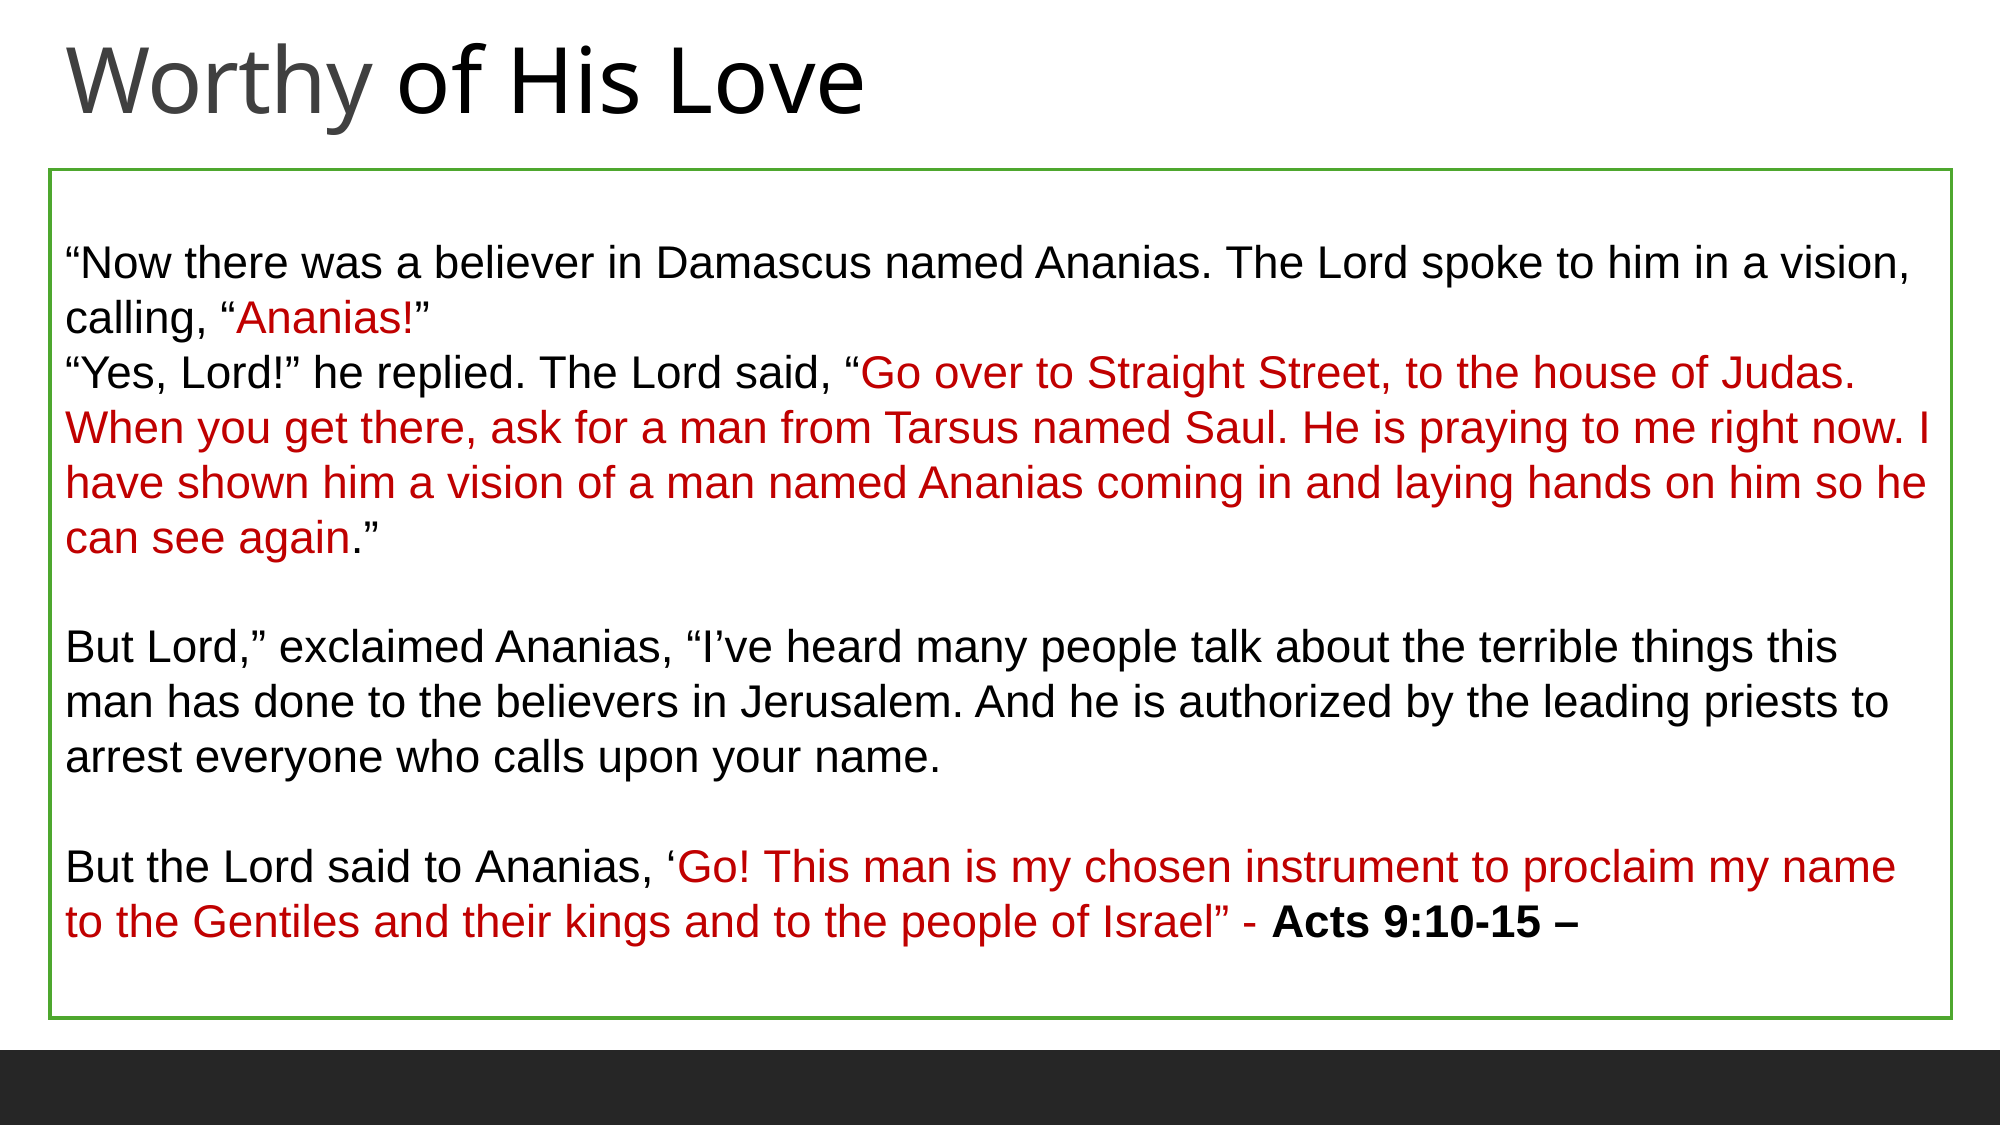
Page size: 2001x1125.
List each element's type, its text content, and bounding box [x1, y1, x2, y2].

text_box “Now there was a believer in Damascus named Ananias. The Lord spoke to him in a vision, calling, “Ananias!” “Yes, Lord!” he replied. The Lord said, “Go over to Straight Street, to the house of Judas. When you get there, ask for a man from Tarsus named Saul. He is praying to me right now. I have shown him a vision of a man named Ananias coming in and laying hands on him so he can see again.” But Lord,” exclaimed Ananias, “I’ve heard many people talk about the terrible things this man has done to the believers in Jerusalem. And he is authorized by the leading priests to arrest everyone who calls upon your name. But the Lord said to Ananias, ‘Go! This man is my chosen instrument to proclaim my name to the Gentiles and their kings and to the people of Israel” - Acts 9:10-15 – [50, 169, 1952, 1019]
text_box Worthy of His Love [50, 13, 1051, 262]
